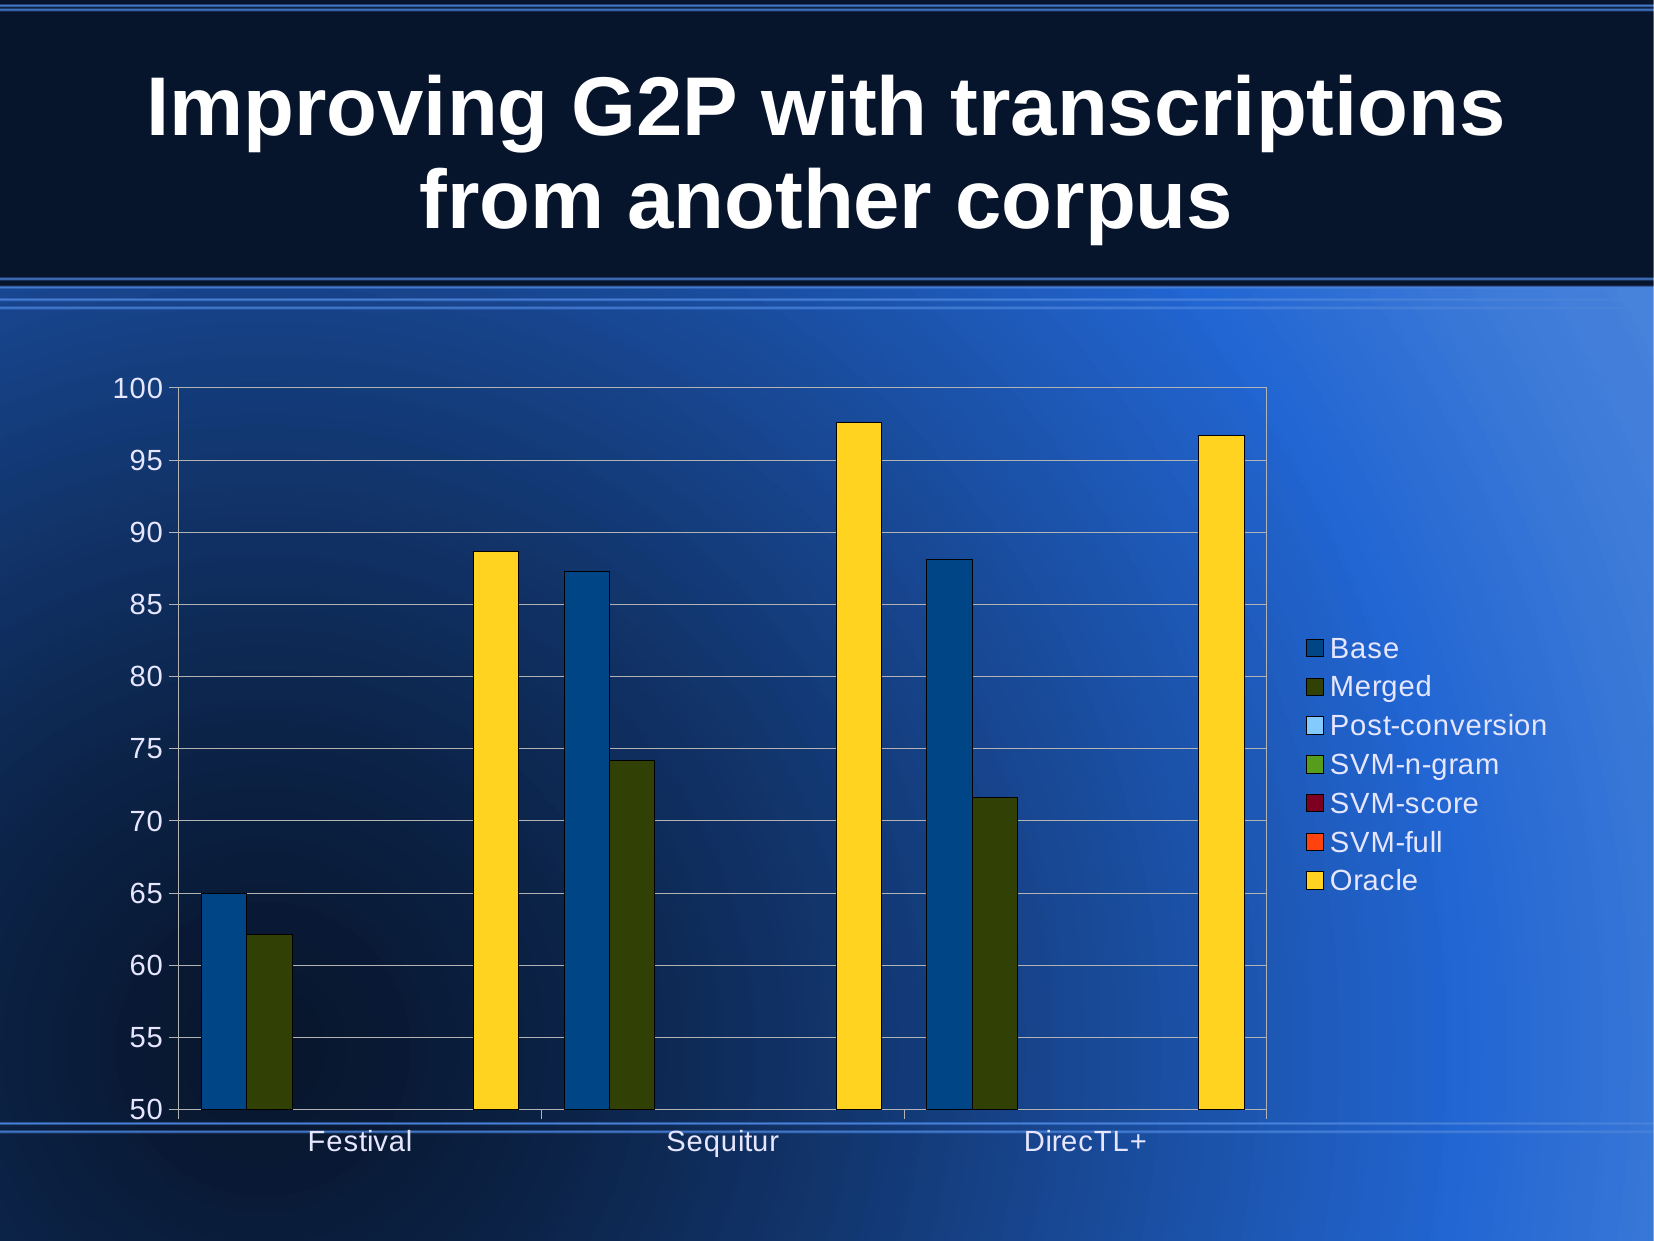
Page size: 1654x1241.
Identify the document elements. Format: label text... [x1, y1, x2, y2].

title Improving G2P with transcriptions from another corpus [82, 49, 1571, 257]
picture [0, 0, 1654, 1241]
chart [82, 355, 1571, 1174]
